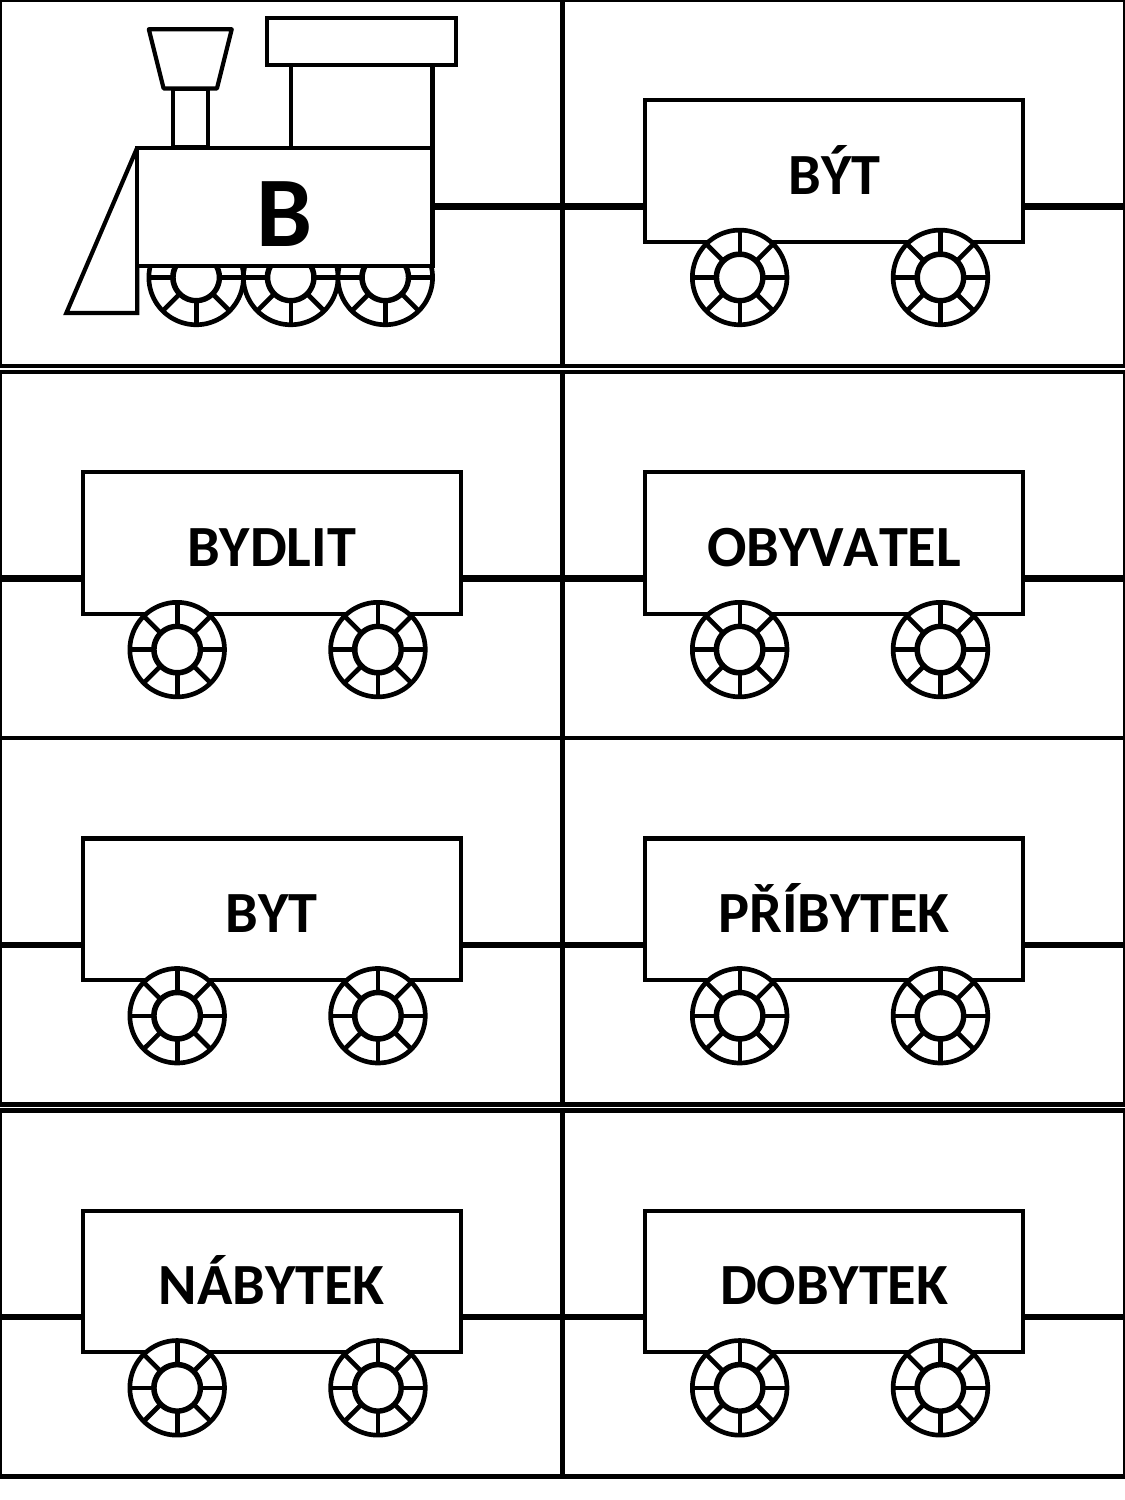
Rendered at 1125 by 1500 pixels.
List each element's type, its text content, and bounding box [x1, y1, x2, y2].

text_box [0, 1110, 1125, 1314]
text_box OBYVATEL [645, 472, 1024, 614]
text_box B [137, 147, 433, 266]
text_box DOBYTEK [645, 1210, 1024, 1353]
text_box BYDLIT [82, 472, 461, 614]
text_box [0, 372, 1125, 575]
text_box [0, 1320, 1125, 1477]
text_box [0, 0, 1125, 367]
text_box [0, 948, 1125, 1105]
text_box BYT [82, 838, 461, 981]
text_box PŘÍBYTEK [645, 838, 1024, 981]
text_box [0, 582, 1125, 942]
text_box BÝT [645, 100, 1024, 243]
text_box NÁBYTEK [82, 1210, 461, 1353]
